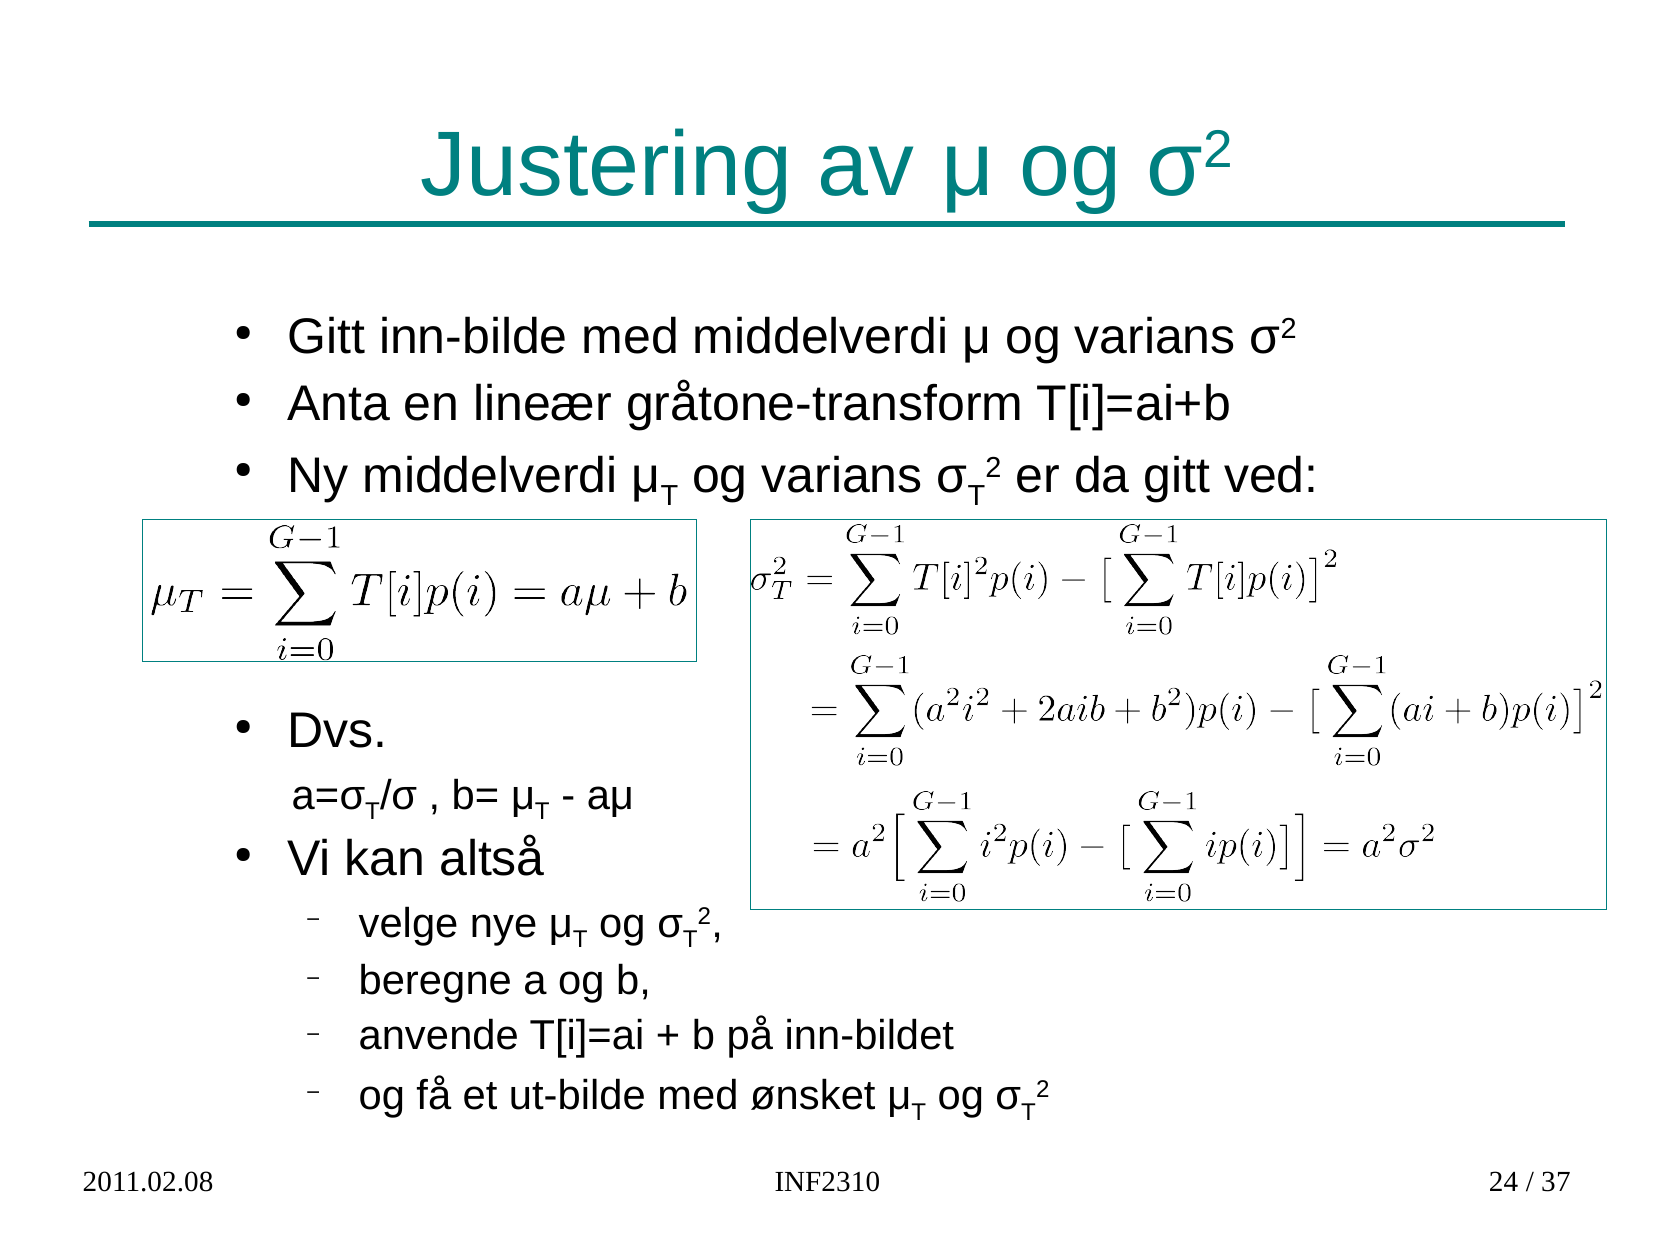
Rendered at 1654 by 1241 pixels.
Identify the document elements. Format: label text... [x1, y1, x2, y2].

picture [142, 519, 697, 662]
picture [807, 650, 1606, 767]
picture [751, 520, 1340, 636]
list Gitt inn-bilde med middelverdi μ og varians σ2 Anta en lineær gråtone-transform T[i]=ai+b Ny middelverdi μT og varians σT2 er da gitt ved: Dvs. a=σT/σ , b= μT - aμ Vi kan altså velge nye μT og σT2, beregne a og b, anvende T[i]=ai + b på inn-bildet og få et ut-bilde med ønsket μT og σT2 [201, 302, 1654, 1241]
title Justering av μ og σ2 [123, 68, 1530, 249]
picture [809, 786, 1439, 903]
